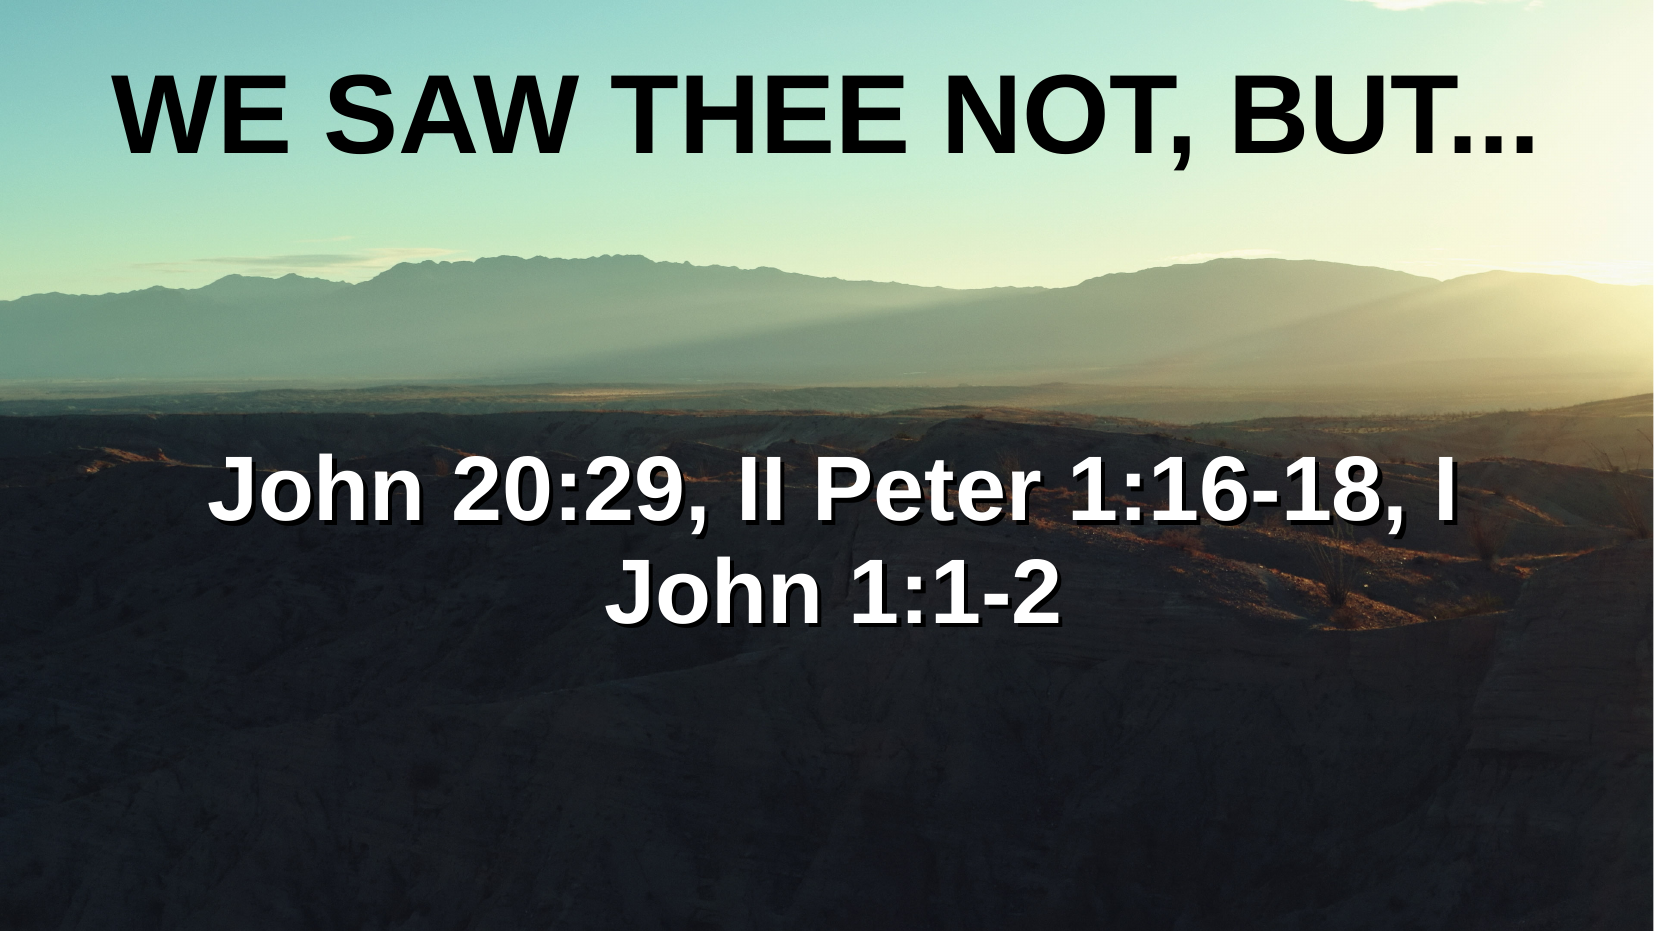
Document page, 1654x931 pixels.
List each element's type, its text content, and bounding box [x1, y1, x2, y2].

subtitle John 20:29, II Peter 1:16-18, I John 1:1-2 [90, 270, 1579, 811]
picture [0, 0, 1654, 931]
title WE SAW THEE NOT, BUT... [82, 37, 1571, 193]
